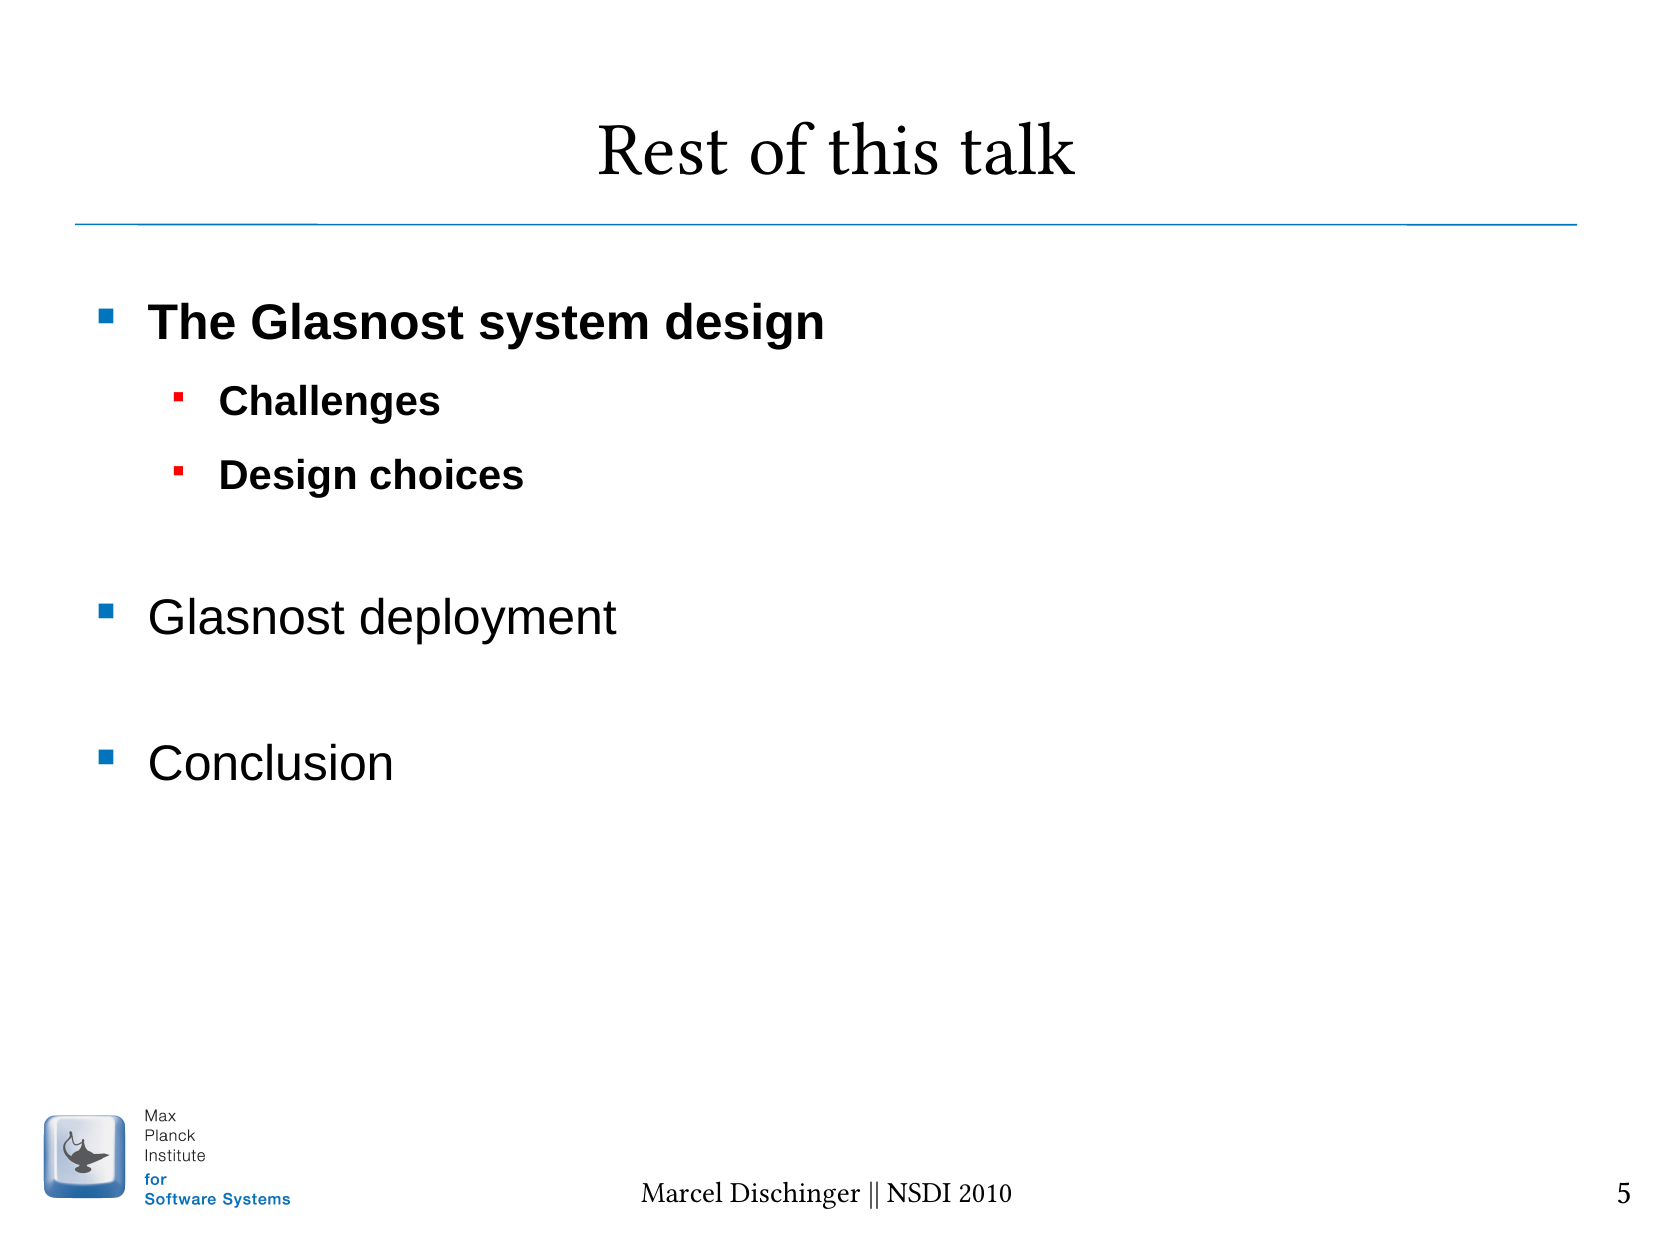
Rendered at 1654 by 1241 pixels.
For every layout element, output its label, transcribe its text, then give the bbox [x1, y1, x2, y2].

title Rest of this talk [54, 51, 1621, 252]
list The Glasnost system design Challenges Design choices Glasnost deployment Conclusion [77, 277, 1579, 1180]
